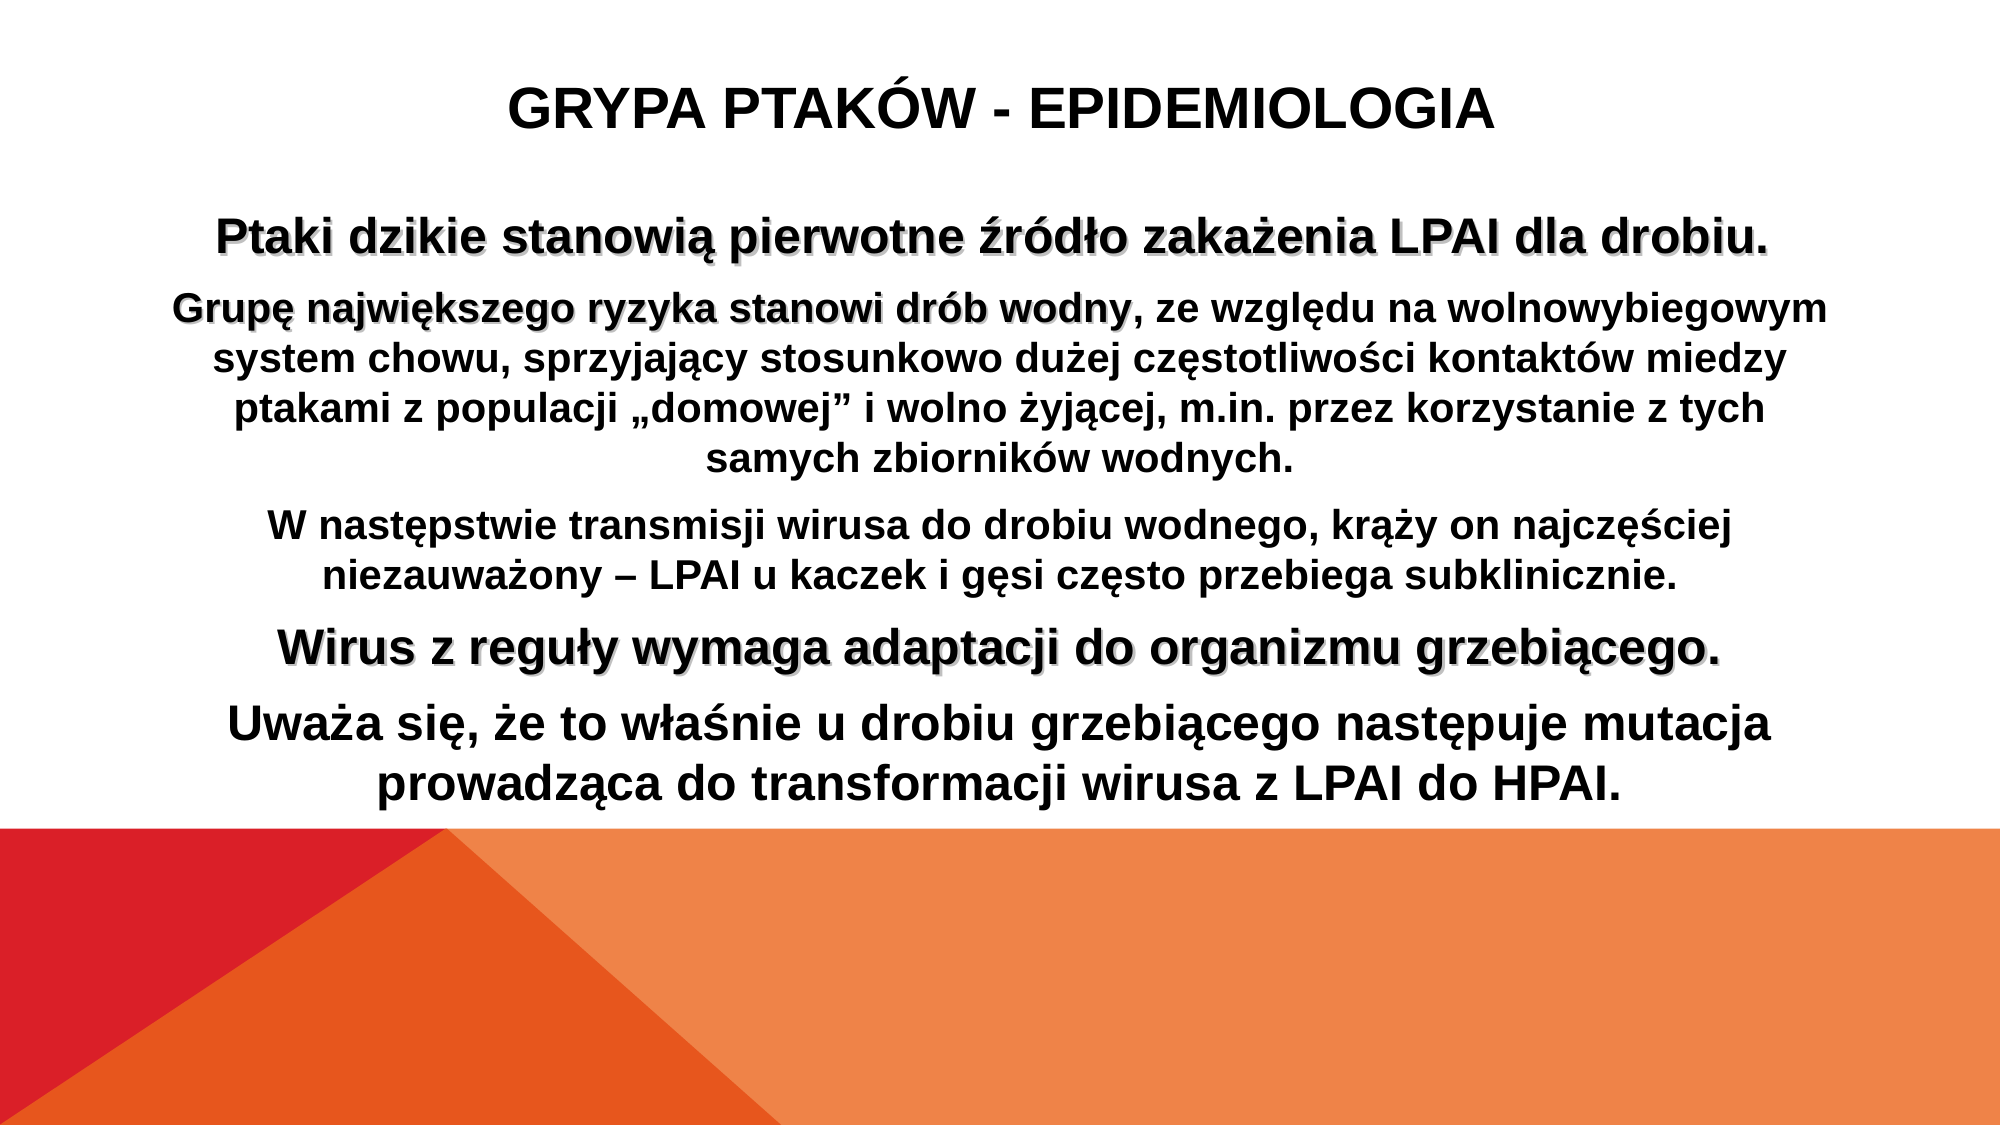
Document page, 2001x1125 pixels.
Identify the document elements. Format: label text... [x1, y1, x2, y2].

title GRYPA PTAKÓW - epidemiologia [180, 60, 1825, 150]
list Ptaki dzikie stanowią pierwotne źródło zakażenia LPAI dla drobiu. Grupę największego ryzyka stanowi drób wodny, ze względu na wolnowybiegowym system chowu, sprzyjający stosunkowo dużej częstotliwości kontaktów miedzy ptakami z populacji „domowej” i wolno żyjącej, m.in. przez korzystanie z tych samych zbiorników wodnych. W następstwie transmisji wirusa do drobiu wodnego, krąży on najczęściej niezauważony – LPAI u kaczek i gęsi często przebiega subklinicznie. Wirus z reguły wymaga adaptacji do organizmu grzebiącego. Uważa się, że to właśnie u drobiu grzebiącego następuje mutacja prowadząca do transformacji wirusa z LPAI do HPAI. [137, 196, 1863, 956]
